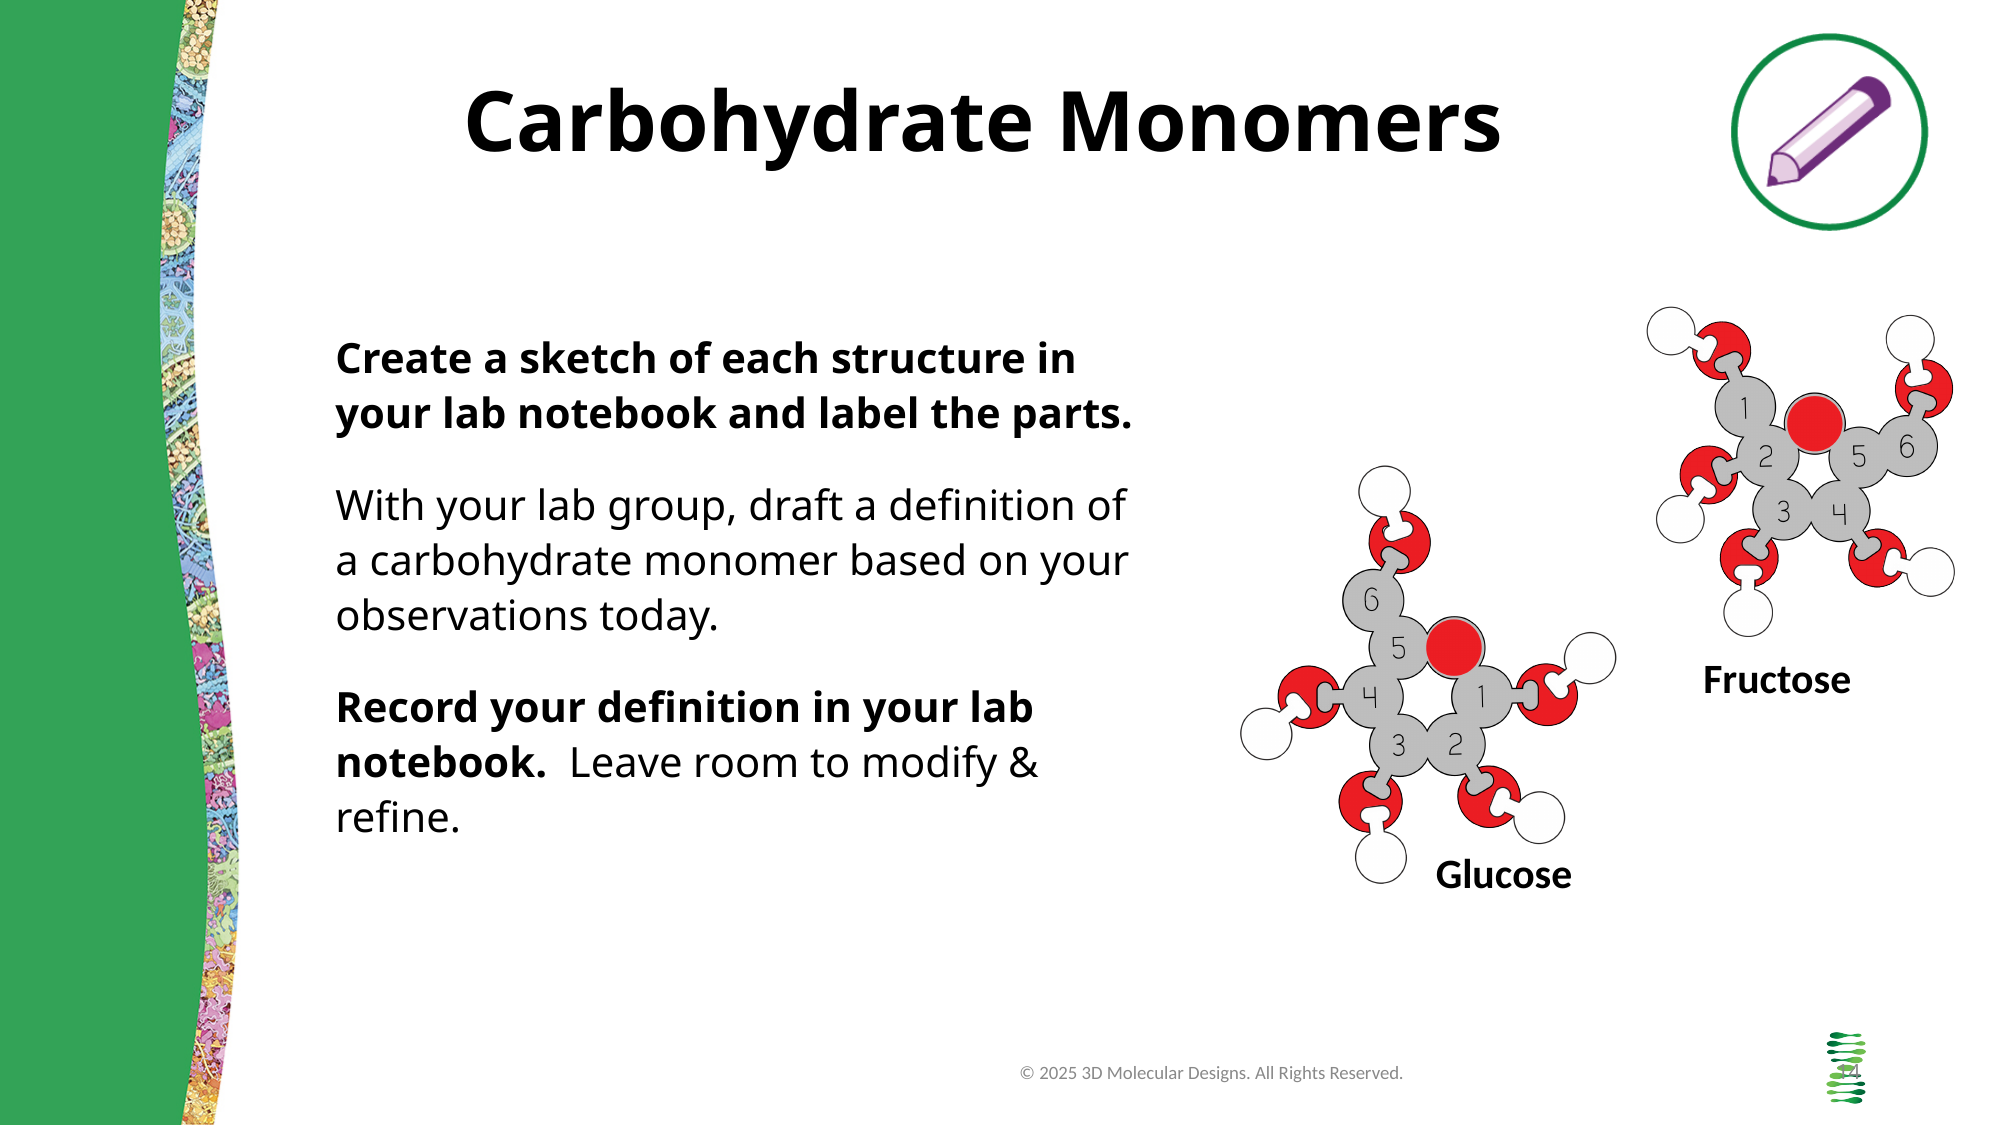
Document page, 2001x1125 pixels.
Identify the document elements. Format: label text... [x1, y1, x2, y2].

text_box Fructose [1688, 644, 1868, 711]
slide_number 14 [1821, 1042, 1929, 1103]
picture [1638, 298, 1962, 637]
text_box Glucose [1420, 839, 1611, 905]
text_box Carbohydrate Monomers [235, 72, 1732, 198]
text_box Create a sketch of each structure in your lab notebook and label the parts. With your lab group, draft a definition of a carbohydrate monomer based on your observations today. Record your definition in your lab notebook. Leave room to modify & refine. [320, 318, 1171, 688]
picture [1229, 458, 1627, 887]
